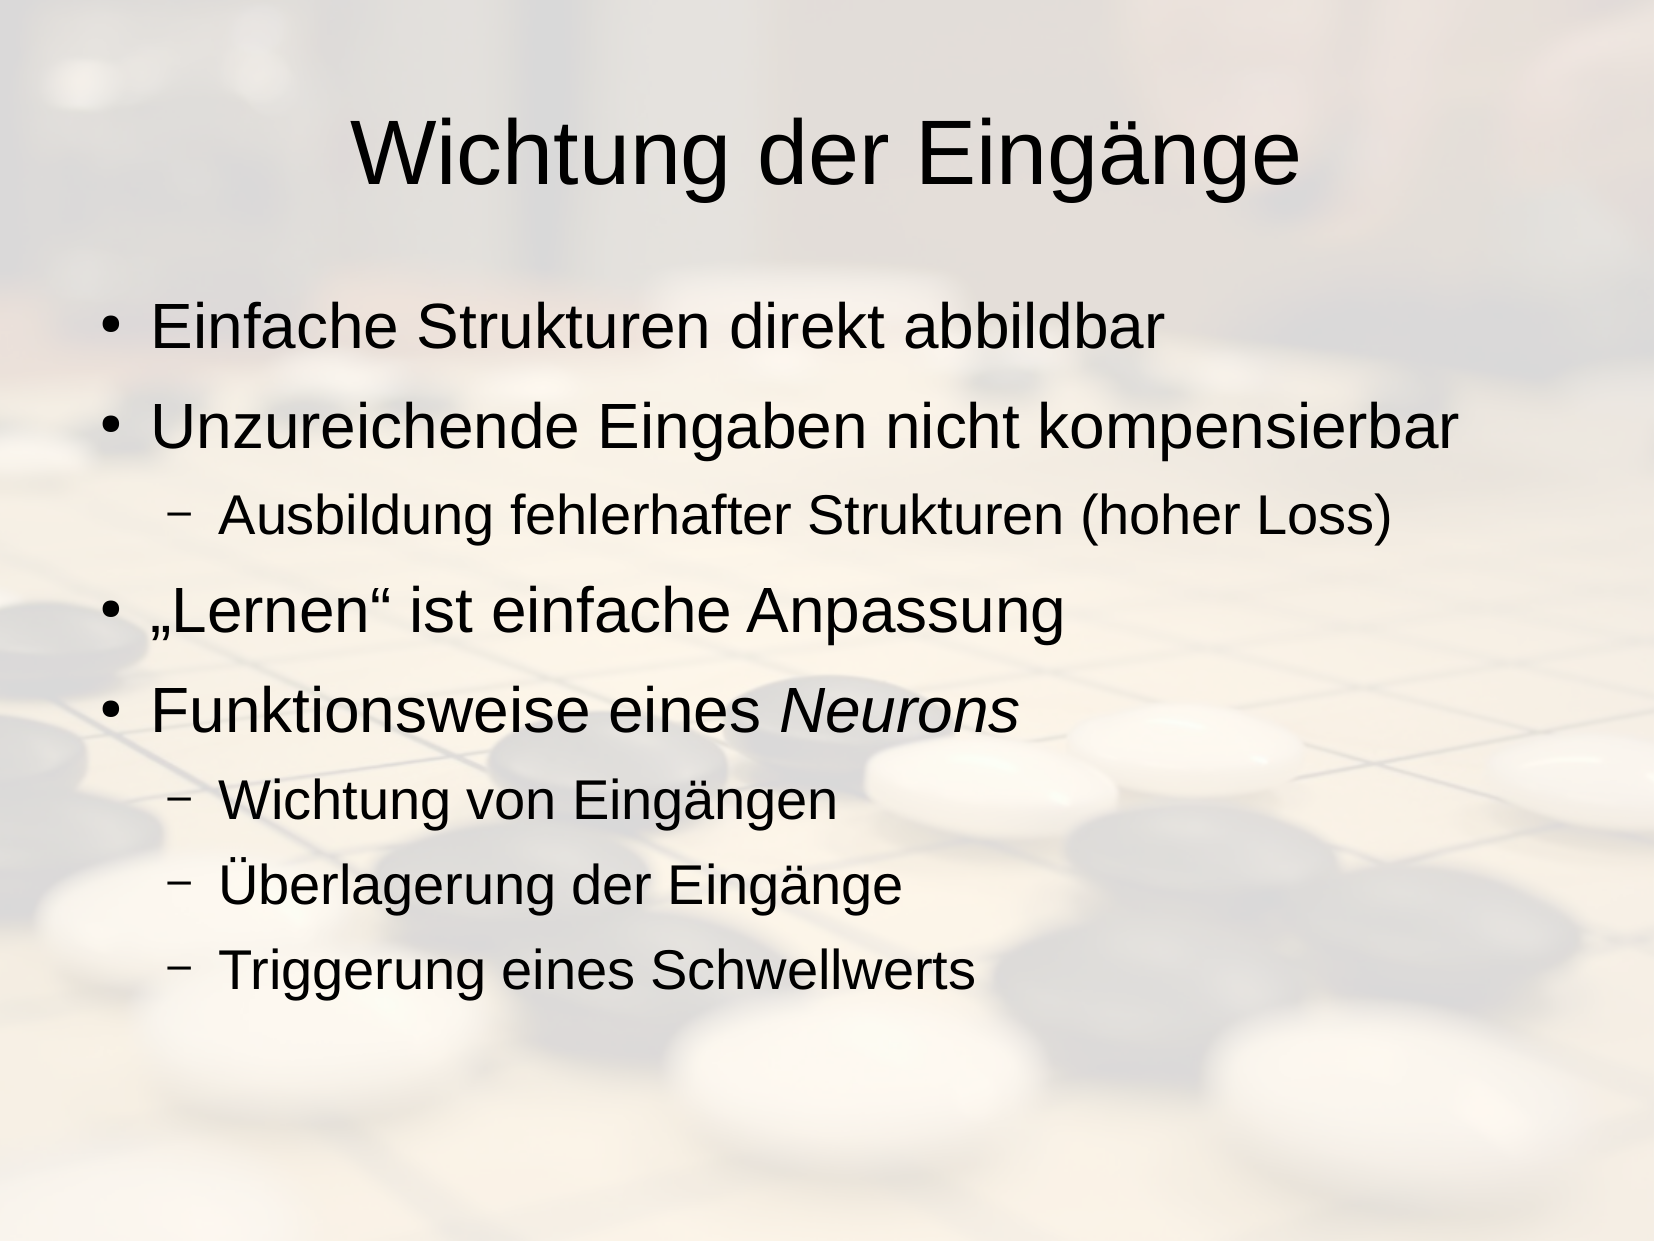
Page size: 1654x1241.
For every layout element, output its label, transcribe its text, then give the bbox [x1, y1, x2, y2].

list Einfache Strukturen direkt abbildbar Unzureichende Eingaben nicht kompensierbar Ausbildung fehlerhafter Strukturen (hoher Loss) „Lernen“ ist einfache Anpassung Funktionsweise eines Neurons Wichtung von Eingängen Überlagerung der Eingänge Triggerung eines Schwellwerts [82, 290, 1571, 1010]
title Wichtung der Eingänge [82, 49, 1571, 257]
